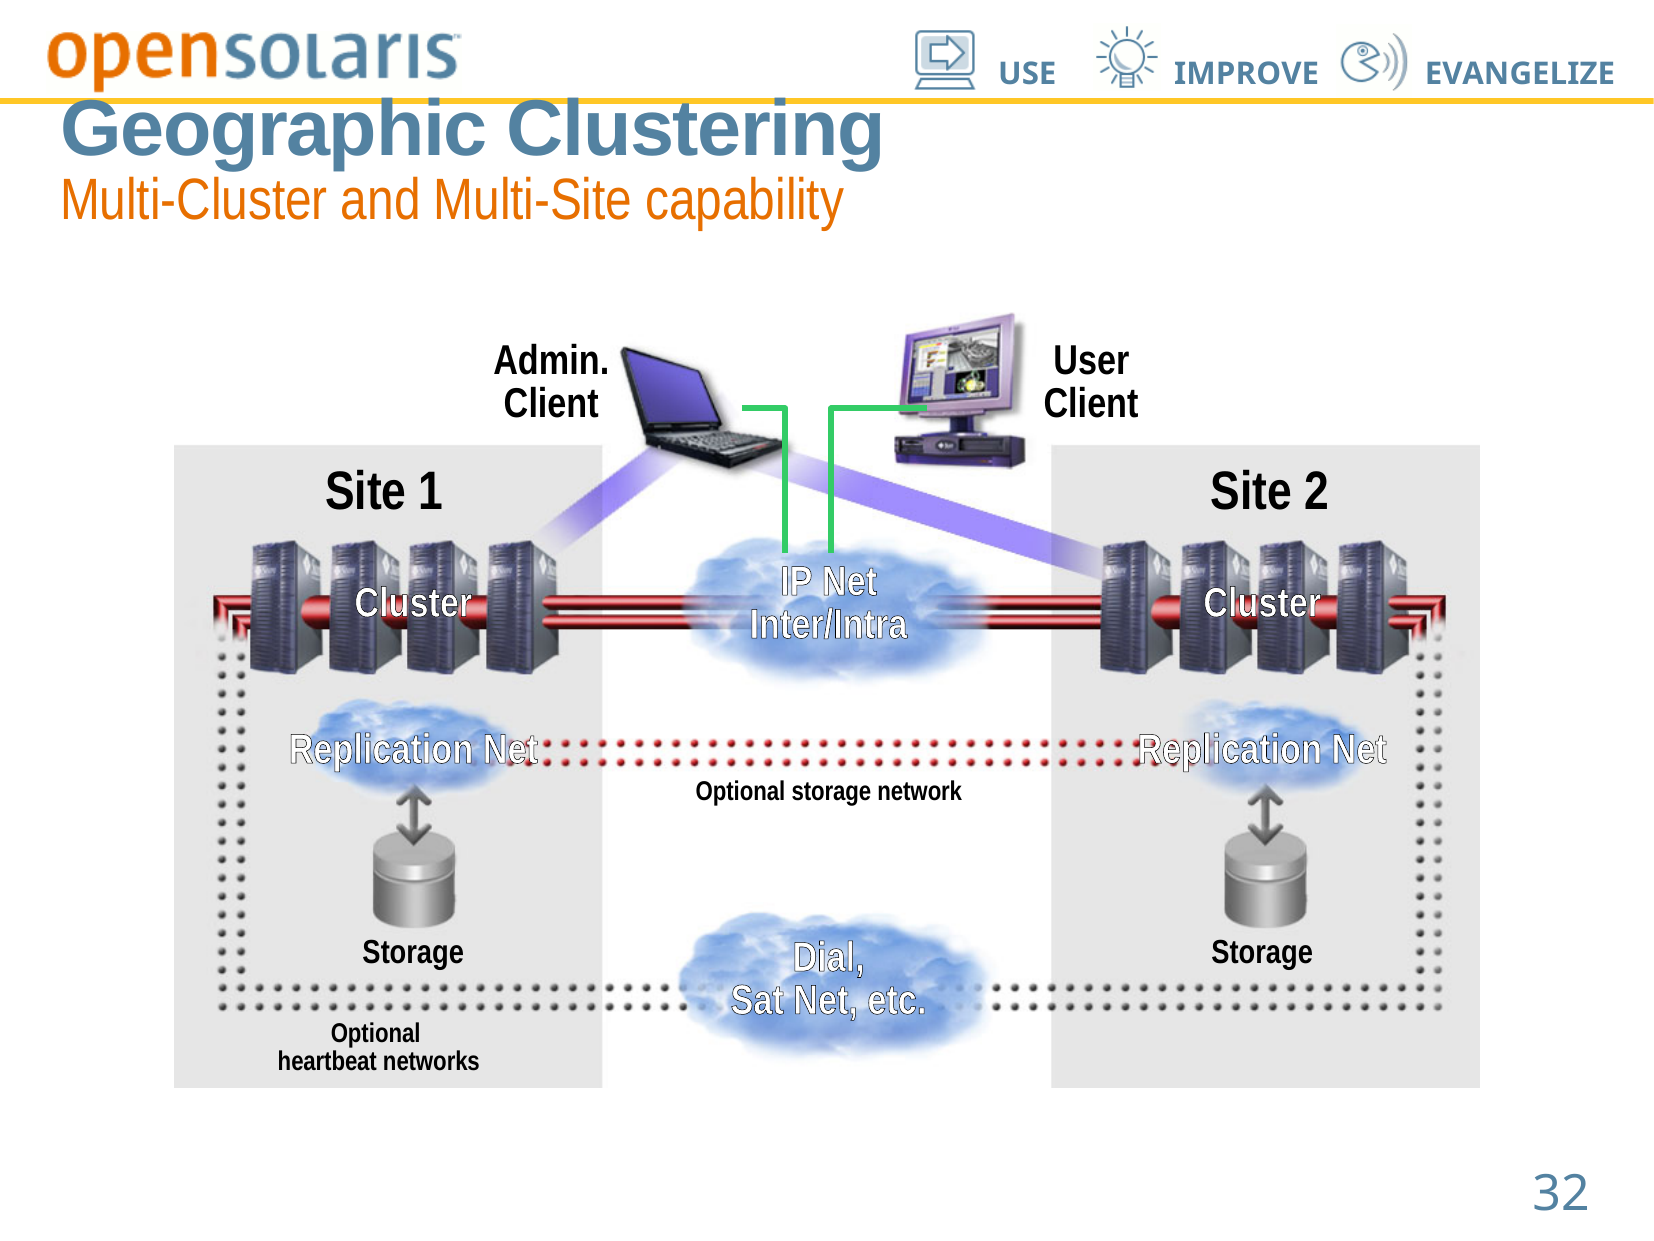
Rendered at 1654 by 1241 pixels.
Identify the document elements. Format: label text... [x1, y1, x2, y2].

picture [1336, 24, 1412, 87]
text_box IP Net Inter/Intra [724, 536, 933, 672]
text_box Optional heartbeat networks [236, 1013, 521, 1084]
text_box Admin. Client [493, 339, 627, 444]
picture [907, 22, 983, 87]
text_box Optional storage network [662, 772, 996, 810]
text_box Site 2 [1193, 458, 1346, 522]
picture [174, 291, 1480, 1088]
text_box Replication Net [1137, 726, 1387, 775]
text_box Dial, Sat Net, etc. [713, 912, 944, 1048]
picture [1093, 23, 1161, 87]
text_box Storage [351, 933, 475, 973]
text_box Storage [1200, 933, 1324, 973]
text_box Cluster [340, 579, 487, 628]
text_box User Client [1043, 339, 1163, 444]
text_box Replication Net [289, 726, 538, 775]
text_box Site 1 [308, 458, 461, 522]
picture [46, 31, 462, 94]
title Geographic Clustering Multi-Cluster and Multi-Site capability [60, 87, 1534, 237]
text_box Cluster [1189, 579, 1336, 628]
